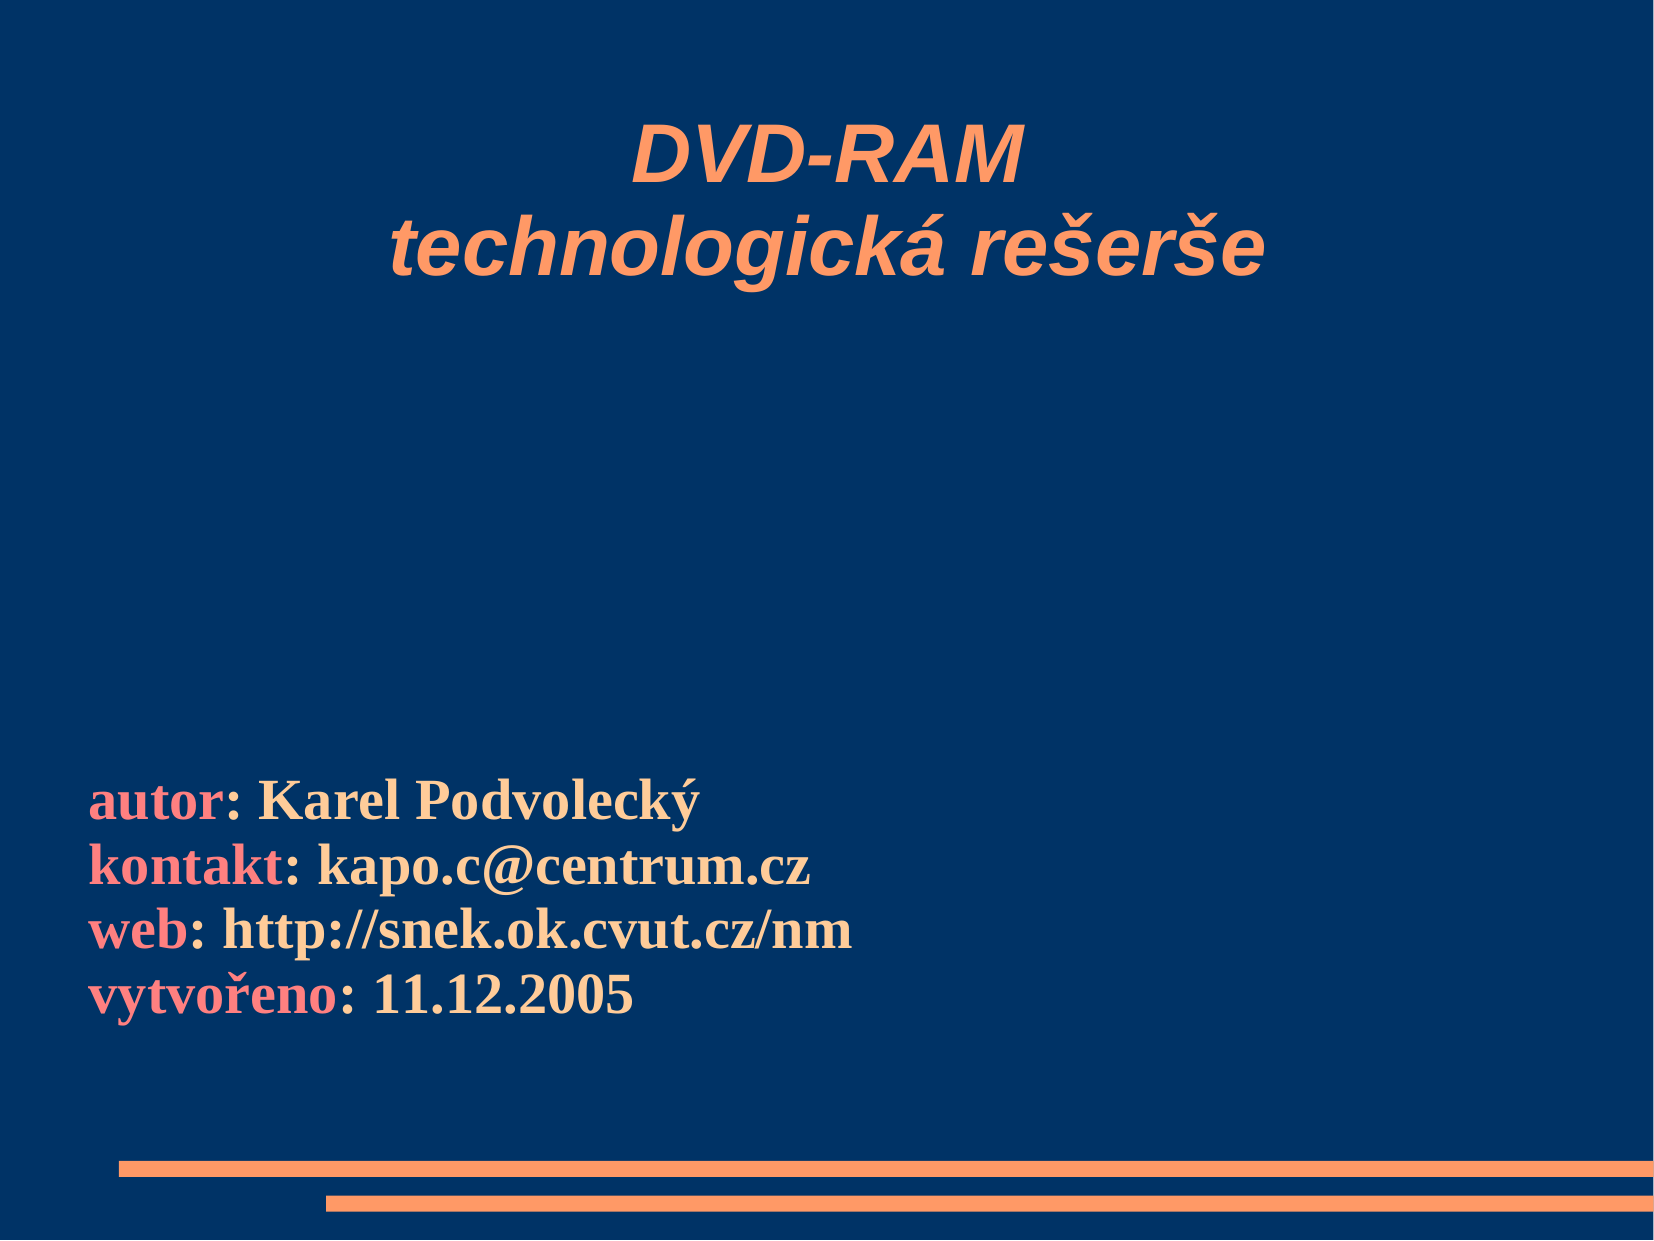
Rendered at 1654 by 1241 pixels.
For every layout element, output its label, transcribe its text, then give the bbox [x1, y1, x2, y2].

title DVD-RAM technologická rešerše [121, 46, 1534, 355]
text_box autor: Karel Podvolecký kontakt: kapo.c@centrum.cz web: http://snek.ok.cvut.cz/nm vytvořeno: 11.12.2005 [88, 767, 1004, 1026]
